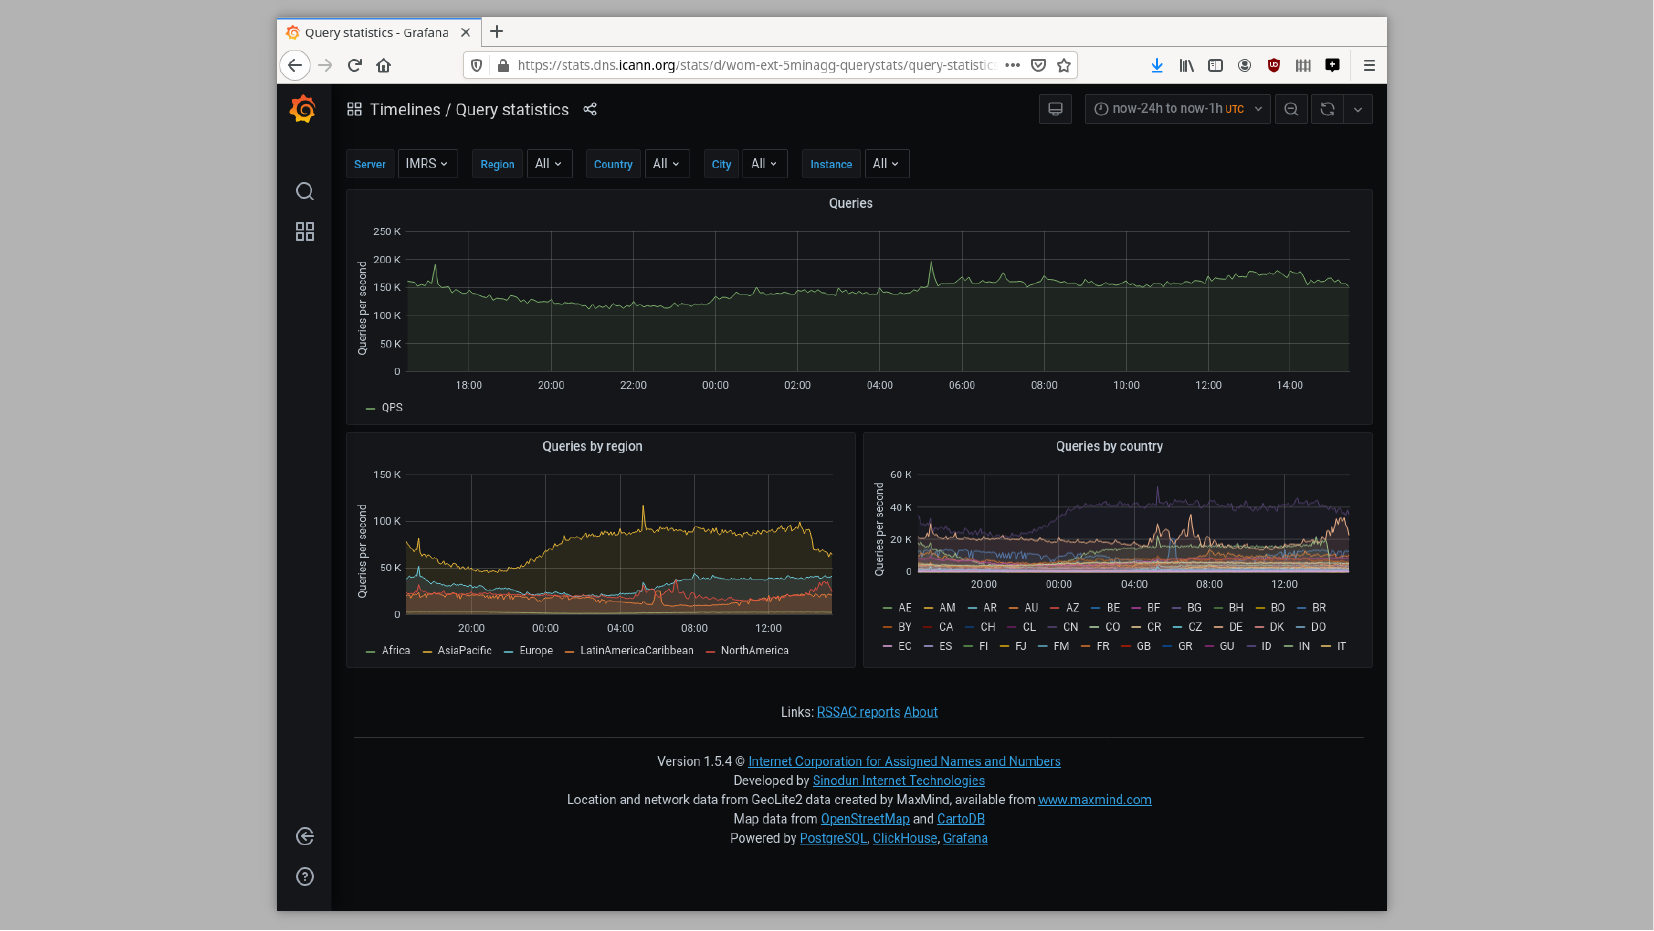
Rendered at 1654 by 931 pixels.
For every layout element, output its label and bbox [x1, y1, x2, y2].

picture [258, 0, 1405, 929]
